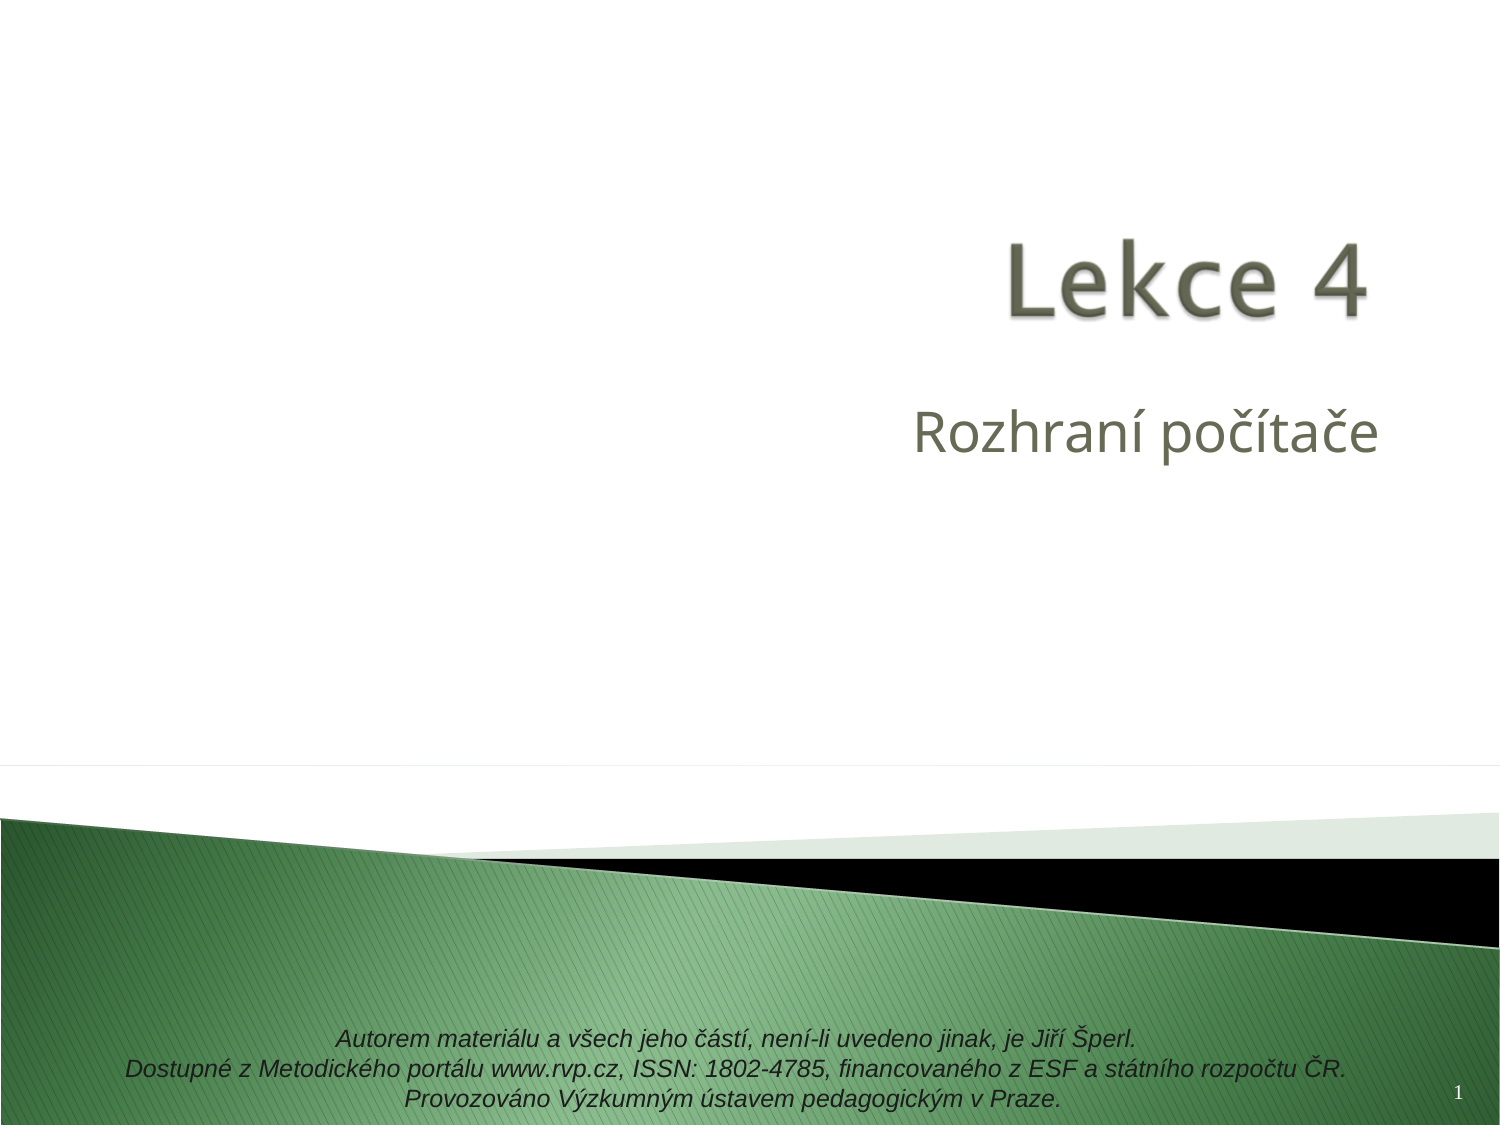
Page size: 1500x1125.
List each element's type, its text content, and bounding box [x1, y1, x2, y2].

text_box Autorem materiálu a všech jeho částí, není-li uvedeno jinak, je Jiří Šperl. Dostupné z Metodického portálu www.rvp.cz, ISSN: 1802-4785, financovaného z ESF a státního rozpočtu ČR. Provozováno Výzkumným ústavem pedagogickým v Praze. [37, 1022, 1438, 1113]
picture [0, 817, 1500, 1125]
text_box <číslo> [1438, 1051, 1479, 1112]
text_box Rozhraní počítače [112, 389, 1388, 587]
text_box [111, 58, 1440, 360]
